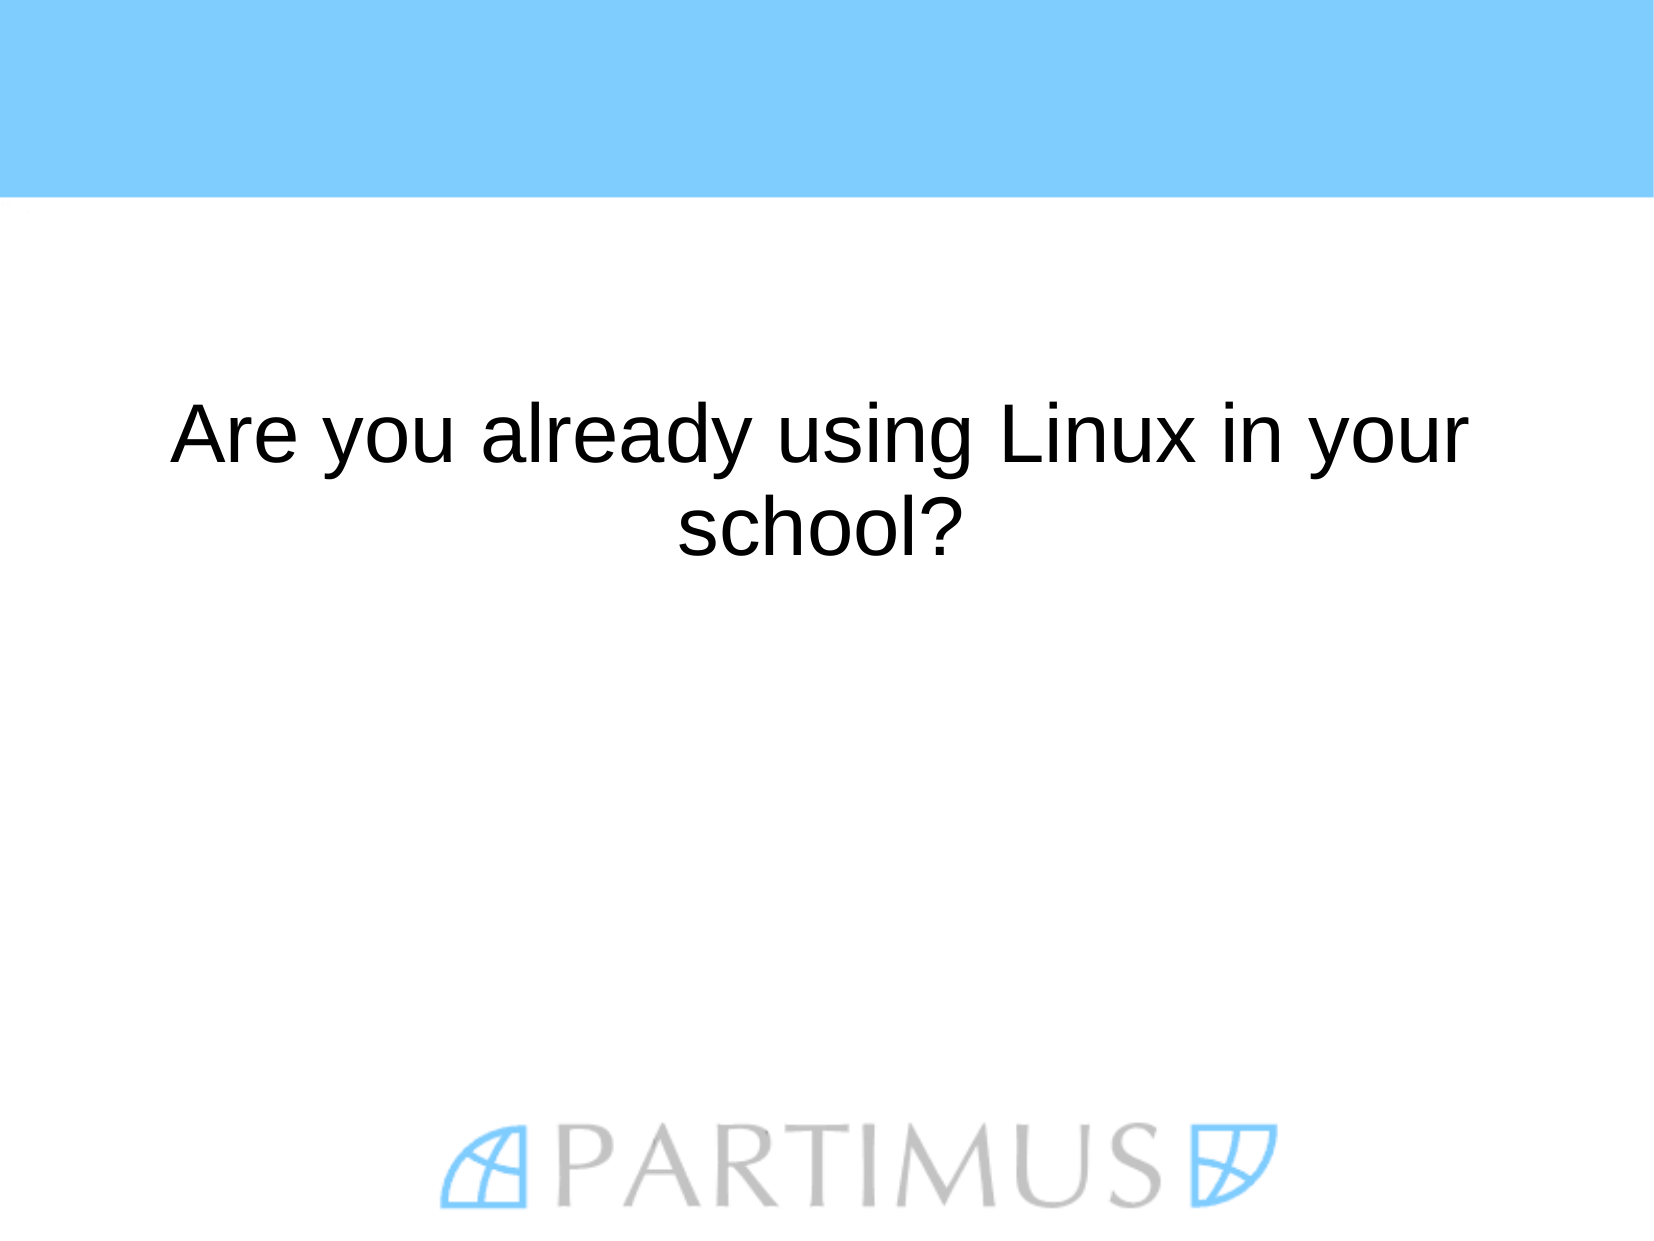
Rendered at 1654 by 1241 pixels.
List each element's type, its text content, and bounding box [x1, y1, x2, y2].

picture [0, 0, 1654, 1241]
subtitle Are you already using Linux in your school? [76, 0, 1565, 1109]
